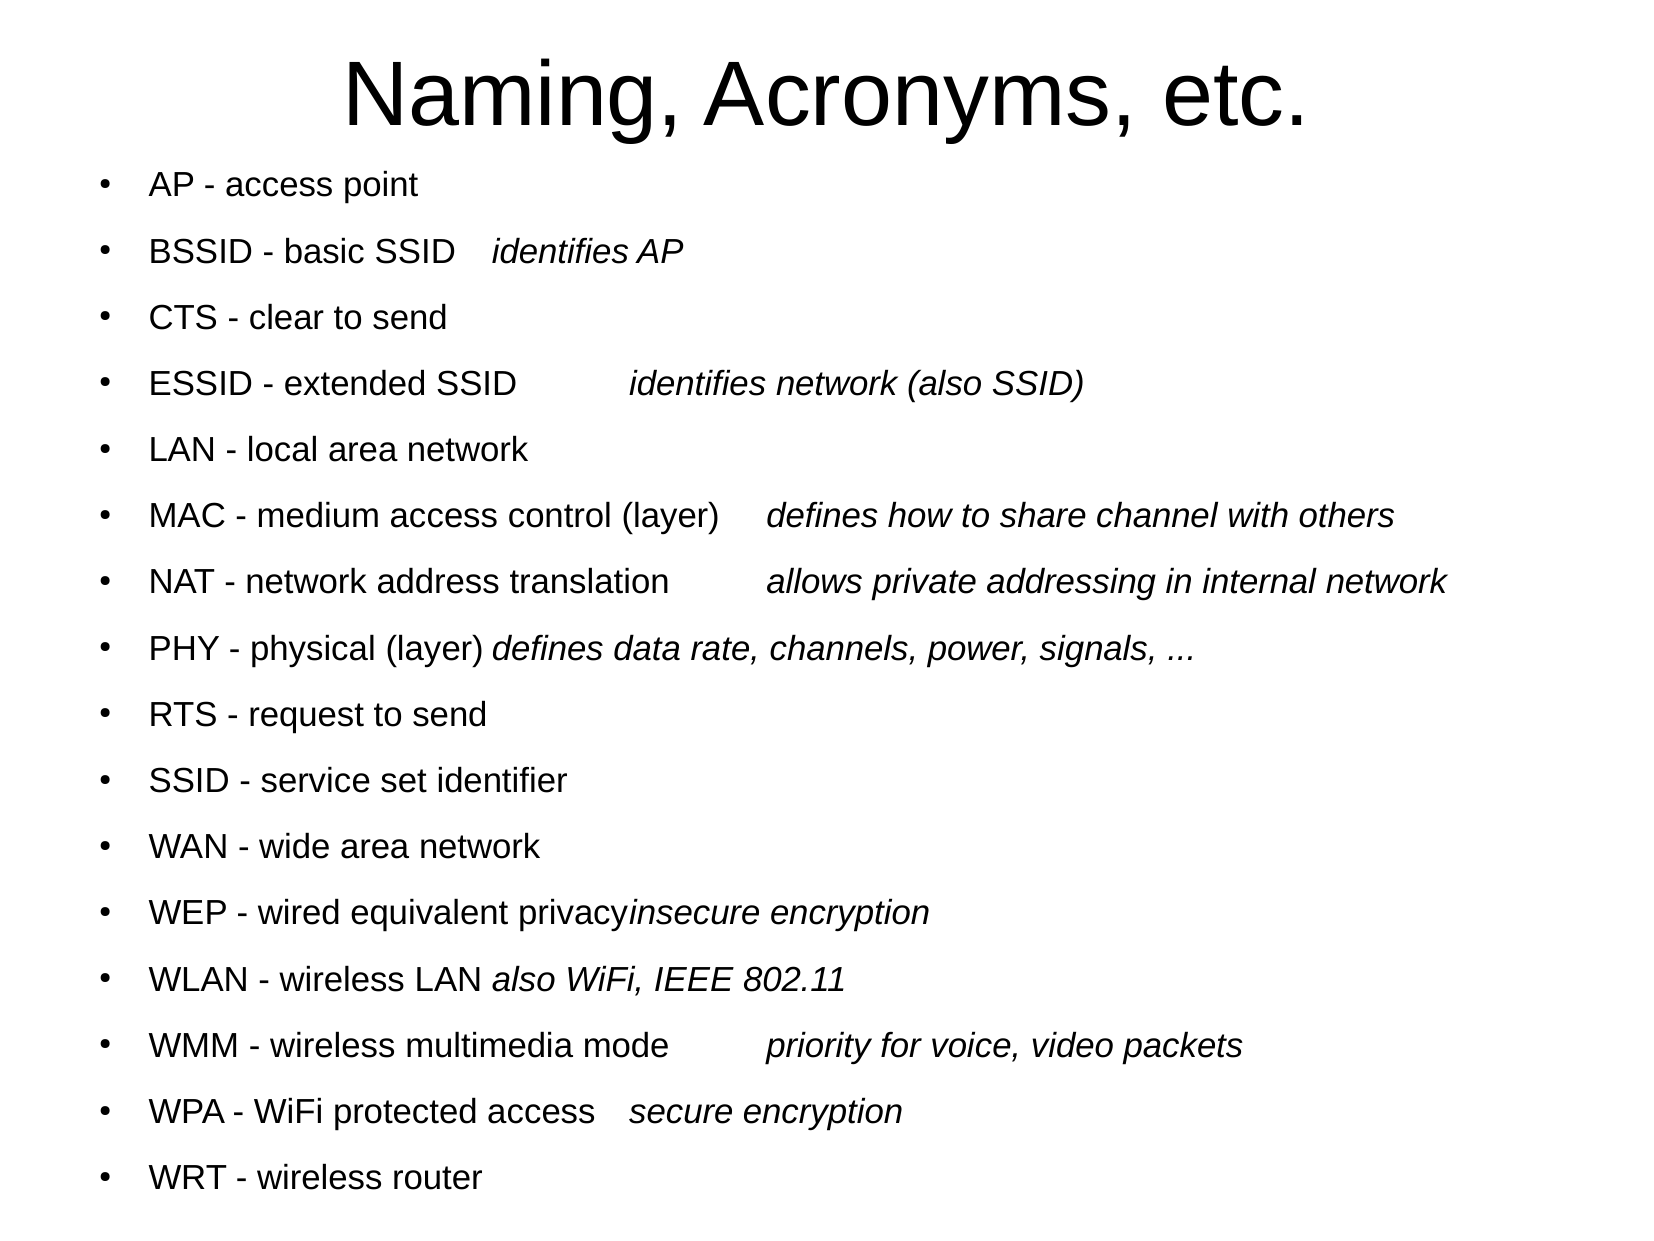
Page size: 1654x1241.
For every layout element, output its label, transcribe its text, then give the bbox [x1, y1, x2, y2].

list AP - access point BSSID - basic SSID identifies AP CTS - clear to send ESSID - extended SSID identifies network (also SSID) LAN - local area network MAC - medium access control (layer) defines how to share channel with others NAT - network address translation allows private addressing in internal network PHY - physical (layer) defines data rate, channels, power, signals, ... RTS - request to send SSID - service set identifier WAN - wide area network WEP - wired equivalent privacy insecure encryption WLAN - wireless LAN also WiFi, IEEE 802.11 WMM - wireless multimedia mode priority for voice, video packets WPA - WiFi protected access secure encryption WRT - wireless router [82, 165, 1571, 1205]
title Naming, Acronyms, etc. [82, 0, 1571, 165]
